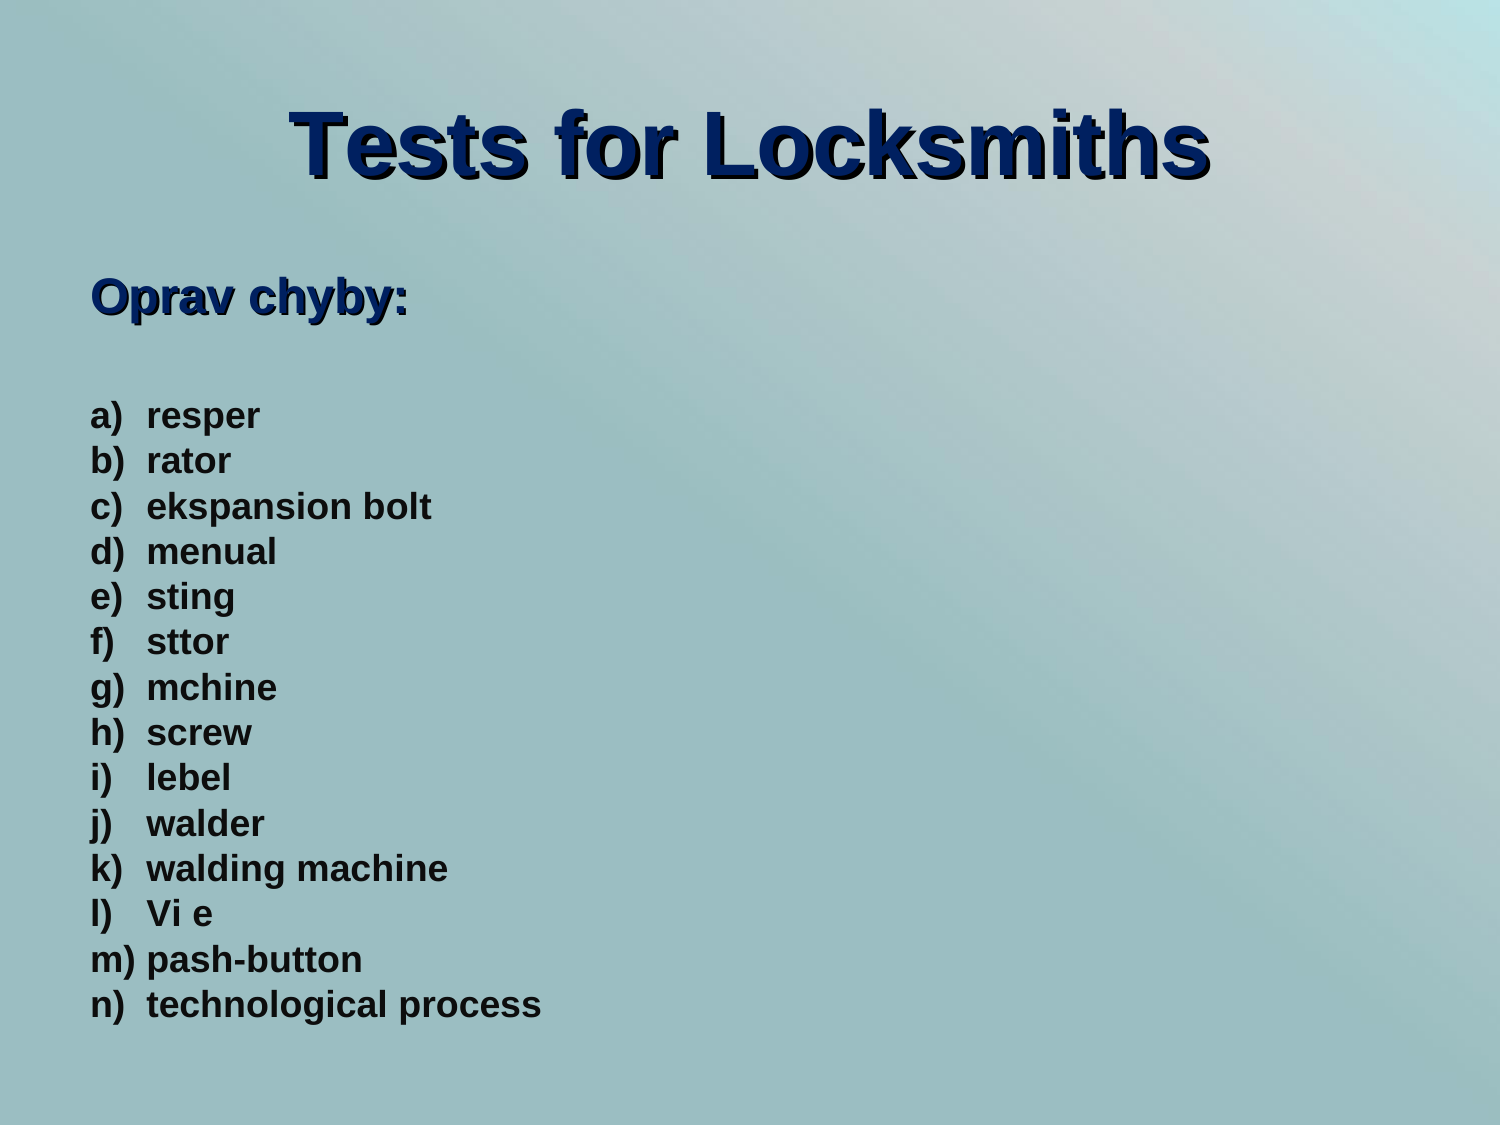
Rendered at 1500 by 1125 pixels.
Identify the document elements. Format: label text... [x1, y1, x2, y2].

list Oprav chyby: resper rator ekspansion bolt menual sting sttor mchine screw lebel walder walding machine Vi e pash-button technological process [75, 262, 1426, 1082]
title Tests for Locksmiths [75, 45, 1426, 233]
picture [0, 0, 1500, 1125]
